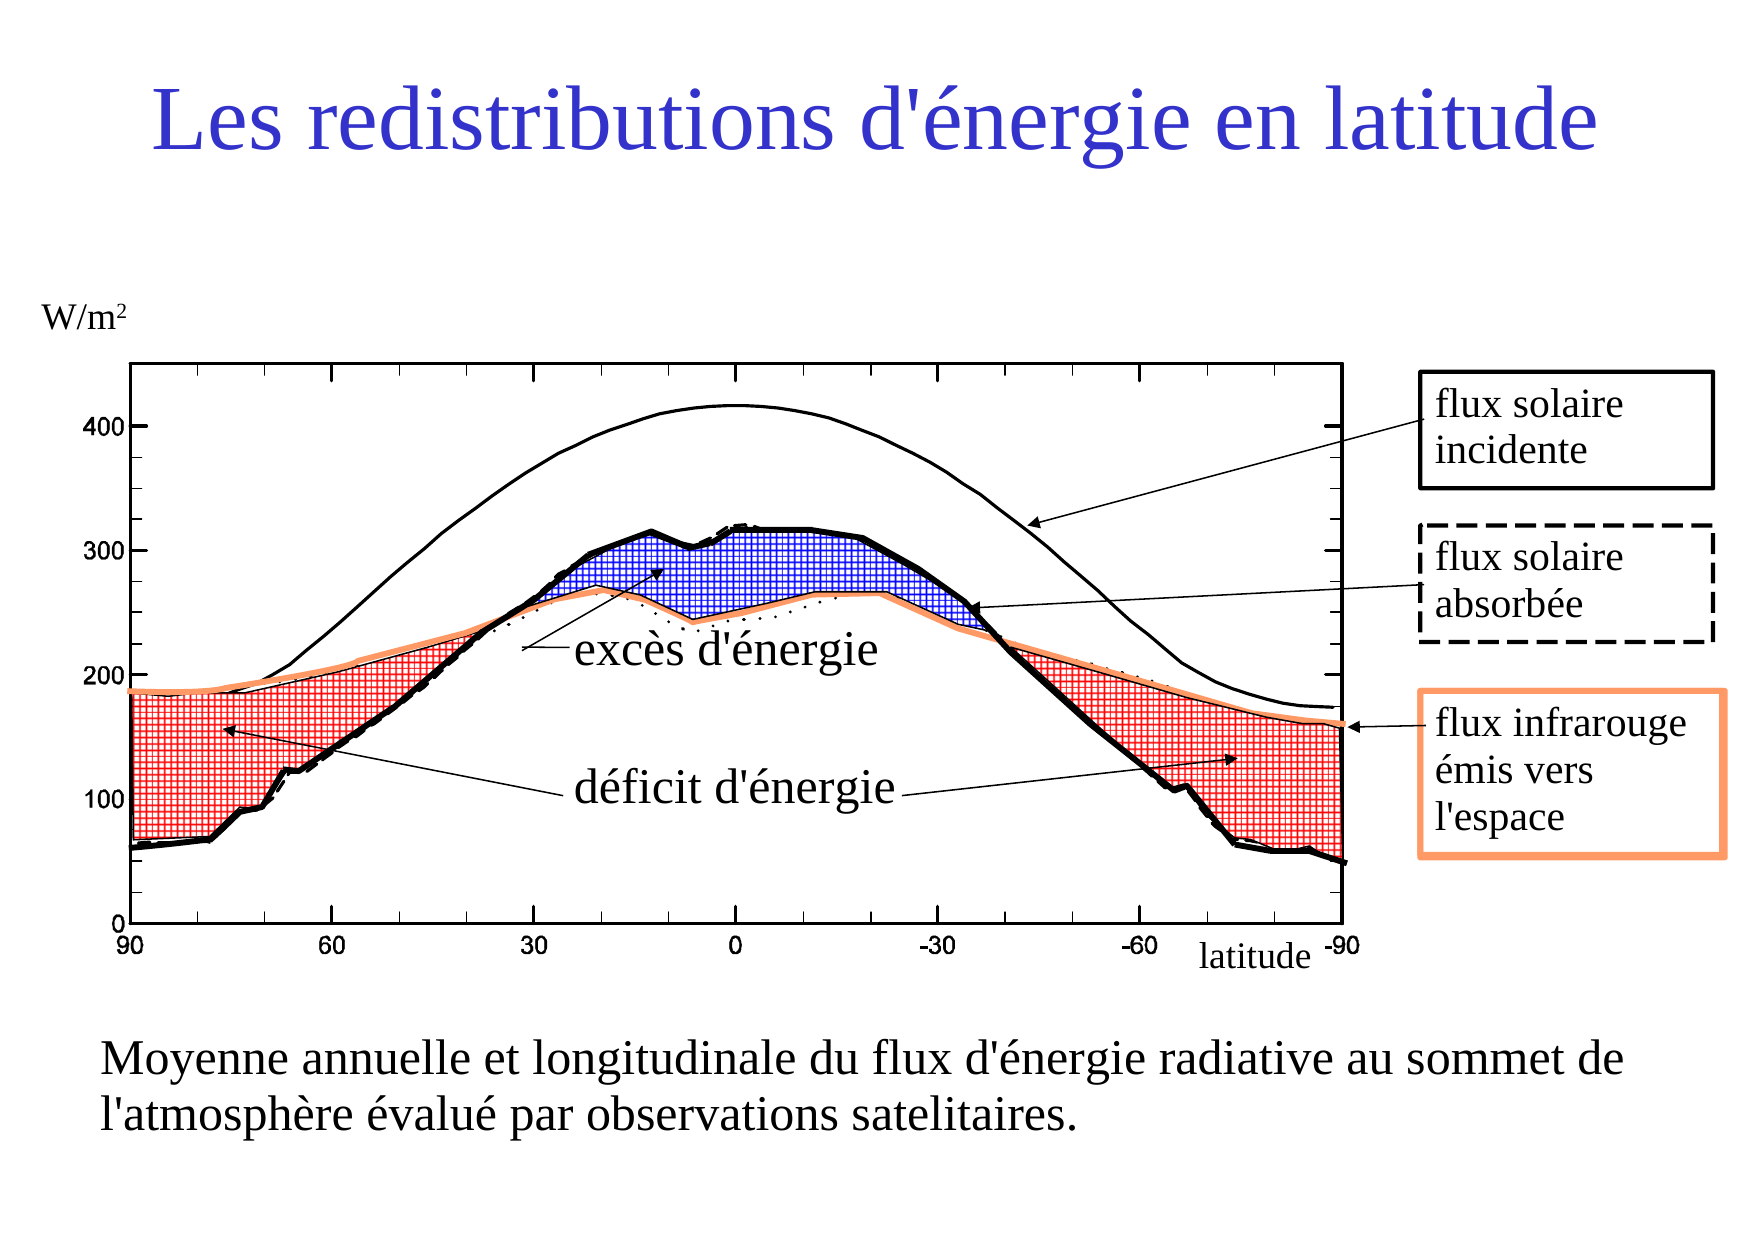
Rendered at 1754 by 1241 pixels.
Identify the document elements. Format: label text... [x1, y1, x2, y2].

text_box flux solaire absorbée [1420, 525, 1714, 635]
text_box [532, 533, 986, 631]
text_box latitude [1184, 927, 1480, 985]
text_box flux solaire incidente [1420, 371, 1714, 482]
text_box déficit d'énergie [573, 758, 938, 815]
text_box [131, 634, 473, 840]
text_box Moyenne annuelle et longitudinale du flux d'énergie radiative au sommet de l'atmosphère évalué par observations satelitaires. [85, 1021, 1692, 1150]
text_box flux infrarouge émis vers l'espace [1420, 690, 1723, 848]
picture [726, 597, 929, 620]
text_box excès d'énergie [573, 620, 935, 678]
picture [584, 586, 599, 590]
title Les redistributions d'énergie en latitude [97, 53, 1657, 184]
picture [1234, 838, 1264, 846]
text_box W/m2 [26, 288, 251, 347]
picture [358, 661, 373, 666]
picture [971, 628, 988, 633]
picture [579, 597, 680, 620]
picture [226, 680, 297, 692]
text_box [1011, 647, 1343, 858]
picture [79, 0, 1363, 964]
